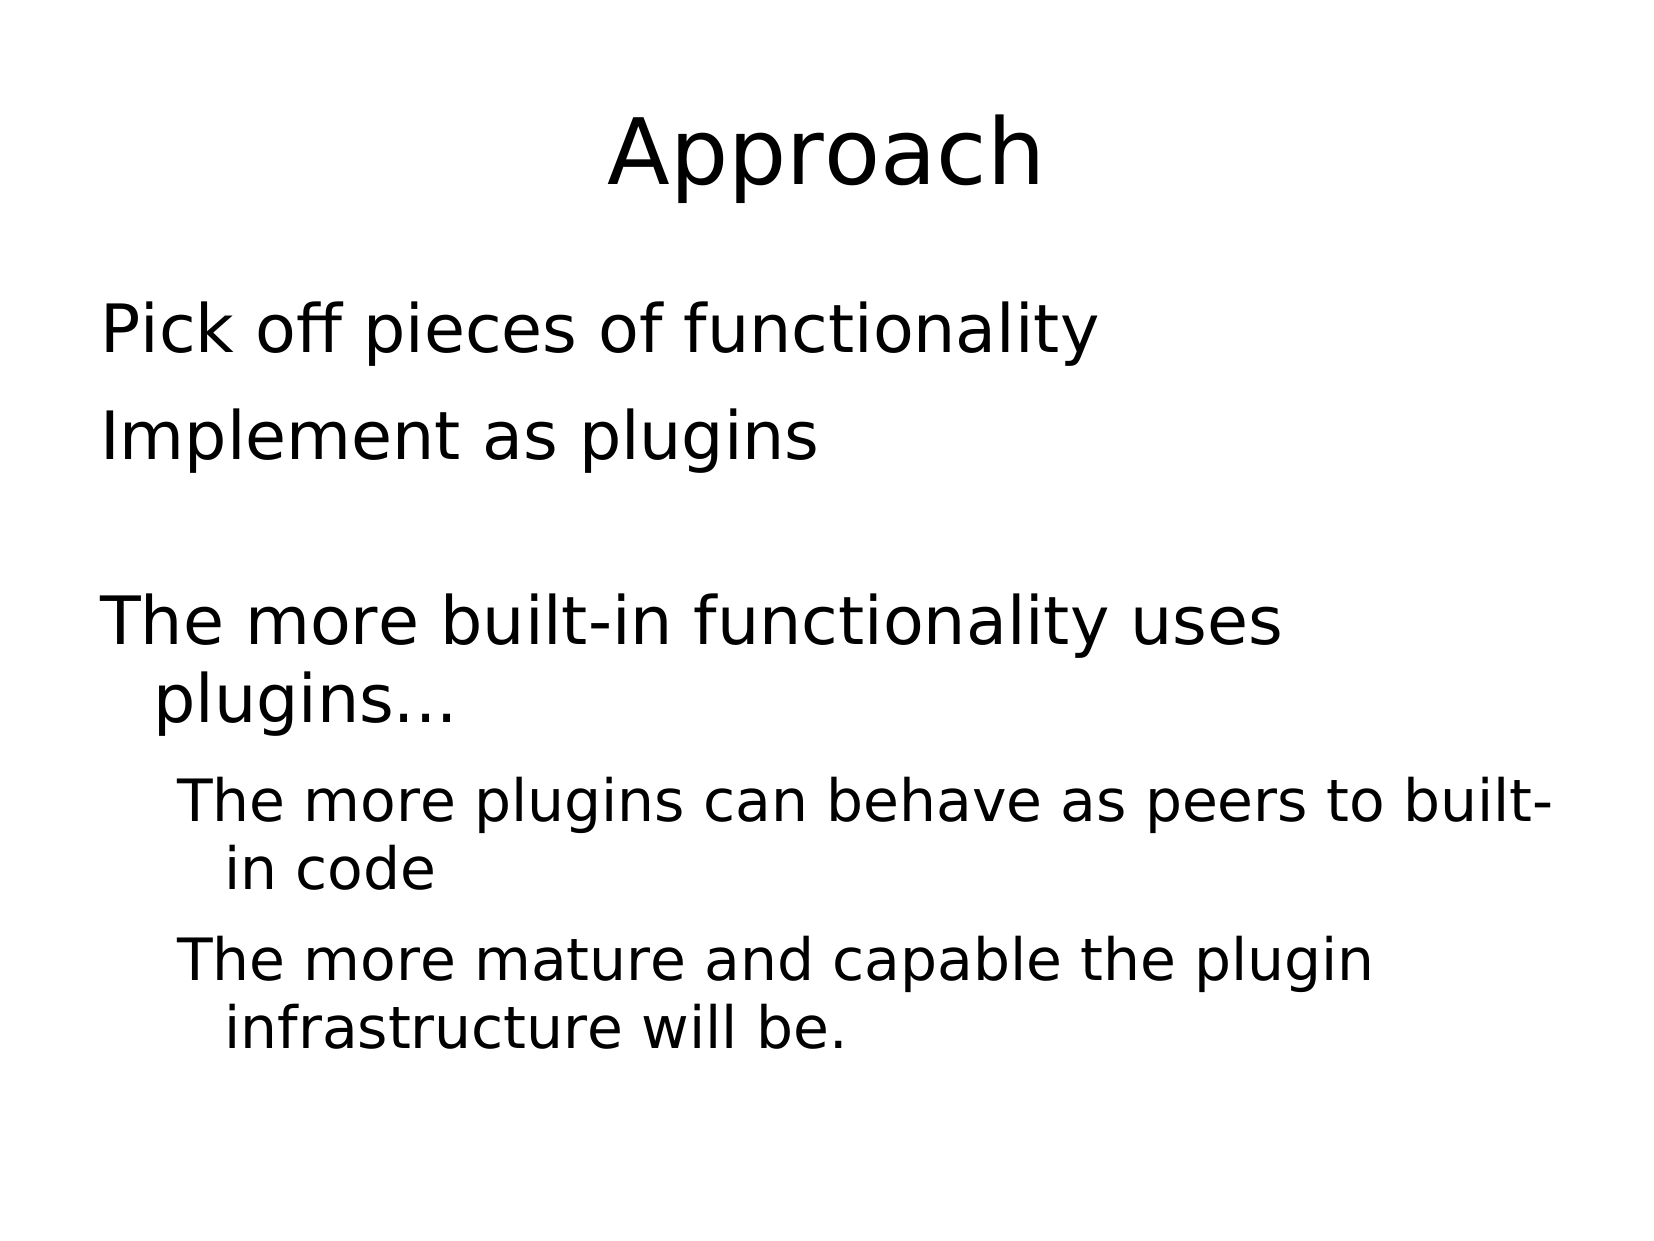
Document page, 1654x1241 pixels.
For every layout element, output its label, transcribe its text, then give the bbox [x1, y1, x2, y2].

list Pick off pieces of functionality Implement as plugins The more built-in functionality uses plugins... The more plugins can behave as peers to built-in code The more mature and capable the plugin infrastructure will be. [82, 290, 1571, 1094]
title Approach [82, 56, 1571, 250]
